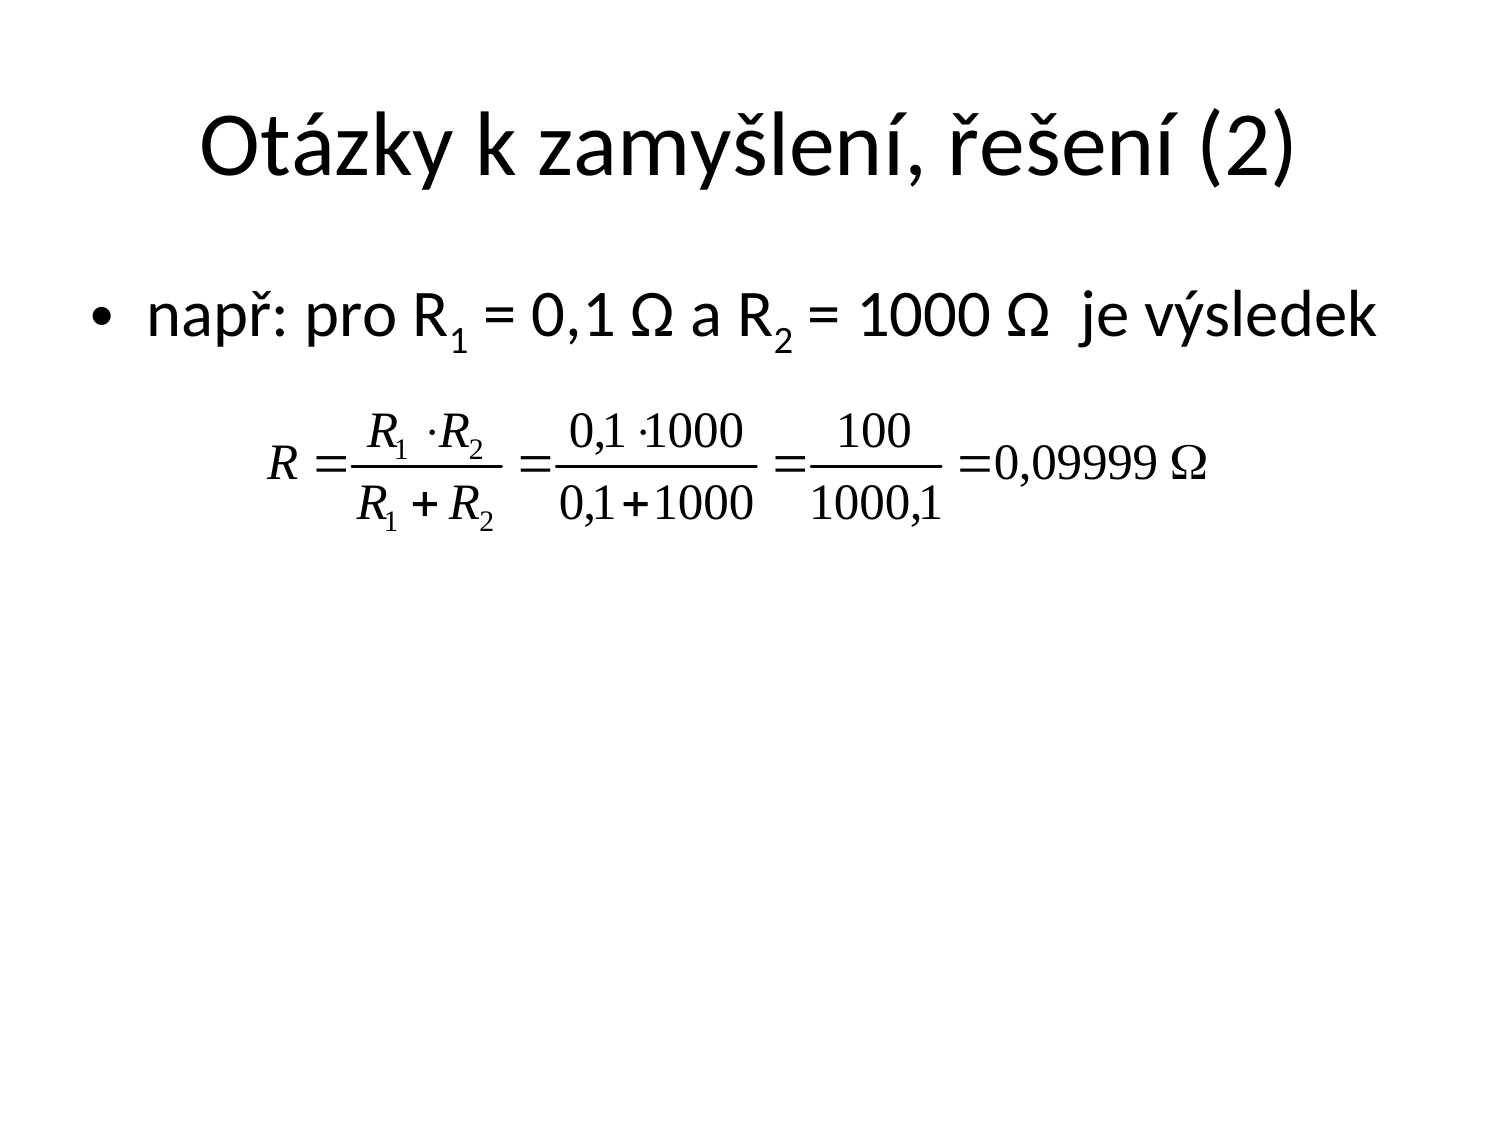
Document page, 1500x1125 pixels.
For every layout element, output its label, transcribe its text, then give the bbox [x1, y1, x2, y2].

list např: pro R1 = 0,1 Ω a R2 = 1000 Ω je výsledek [75, 262, 1426, 1006]
title Otázky k zamyšlení, řešení (2) [75, 45, 1426, 233]
chart [257, 398, 1219, 543]
